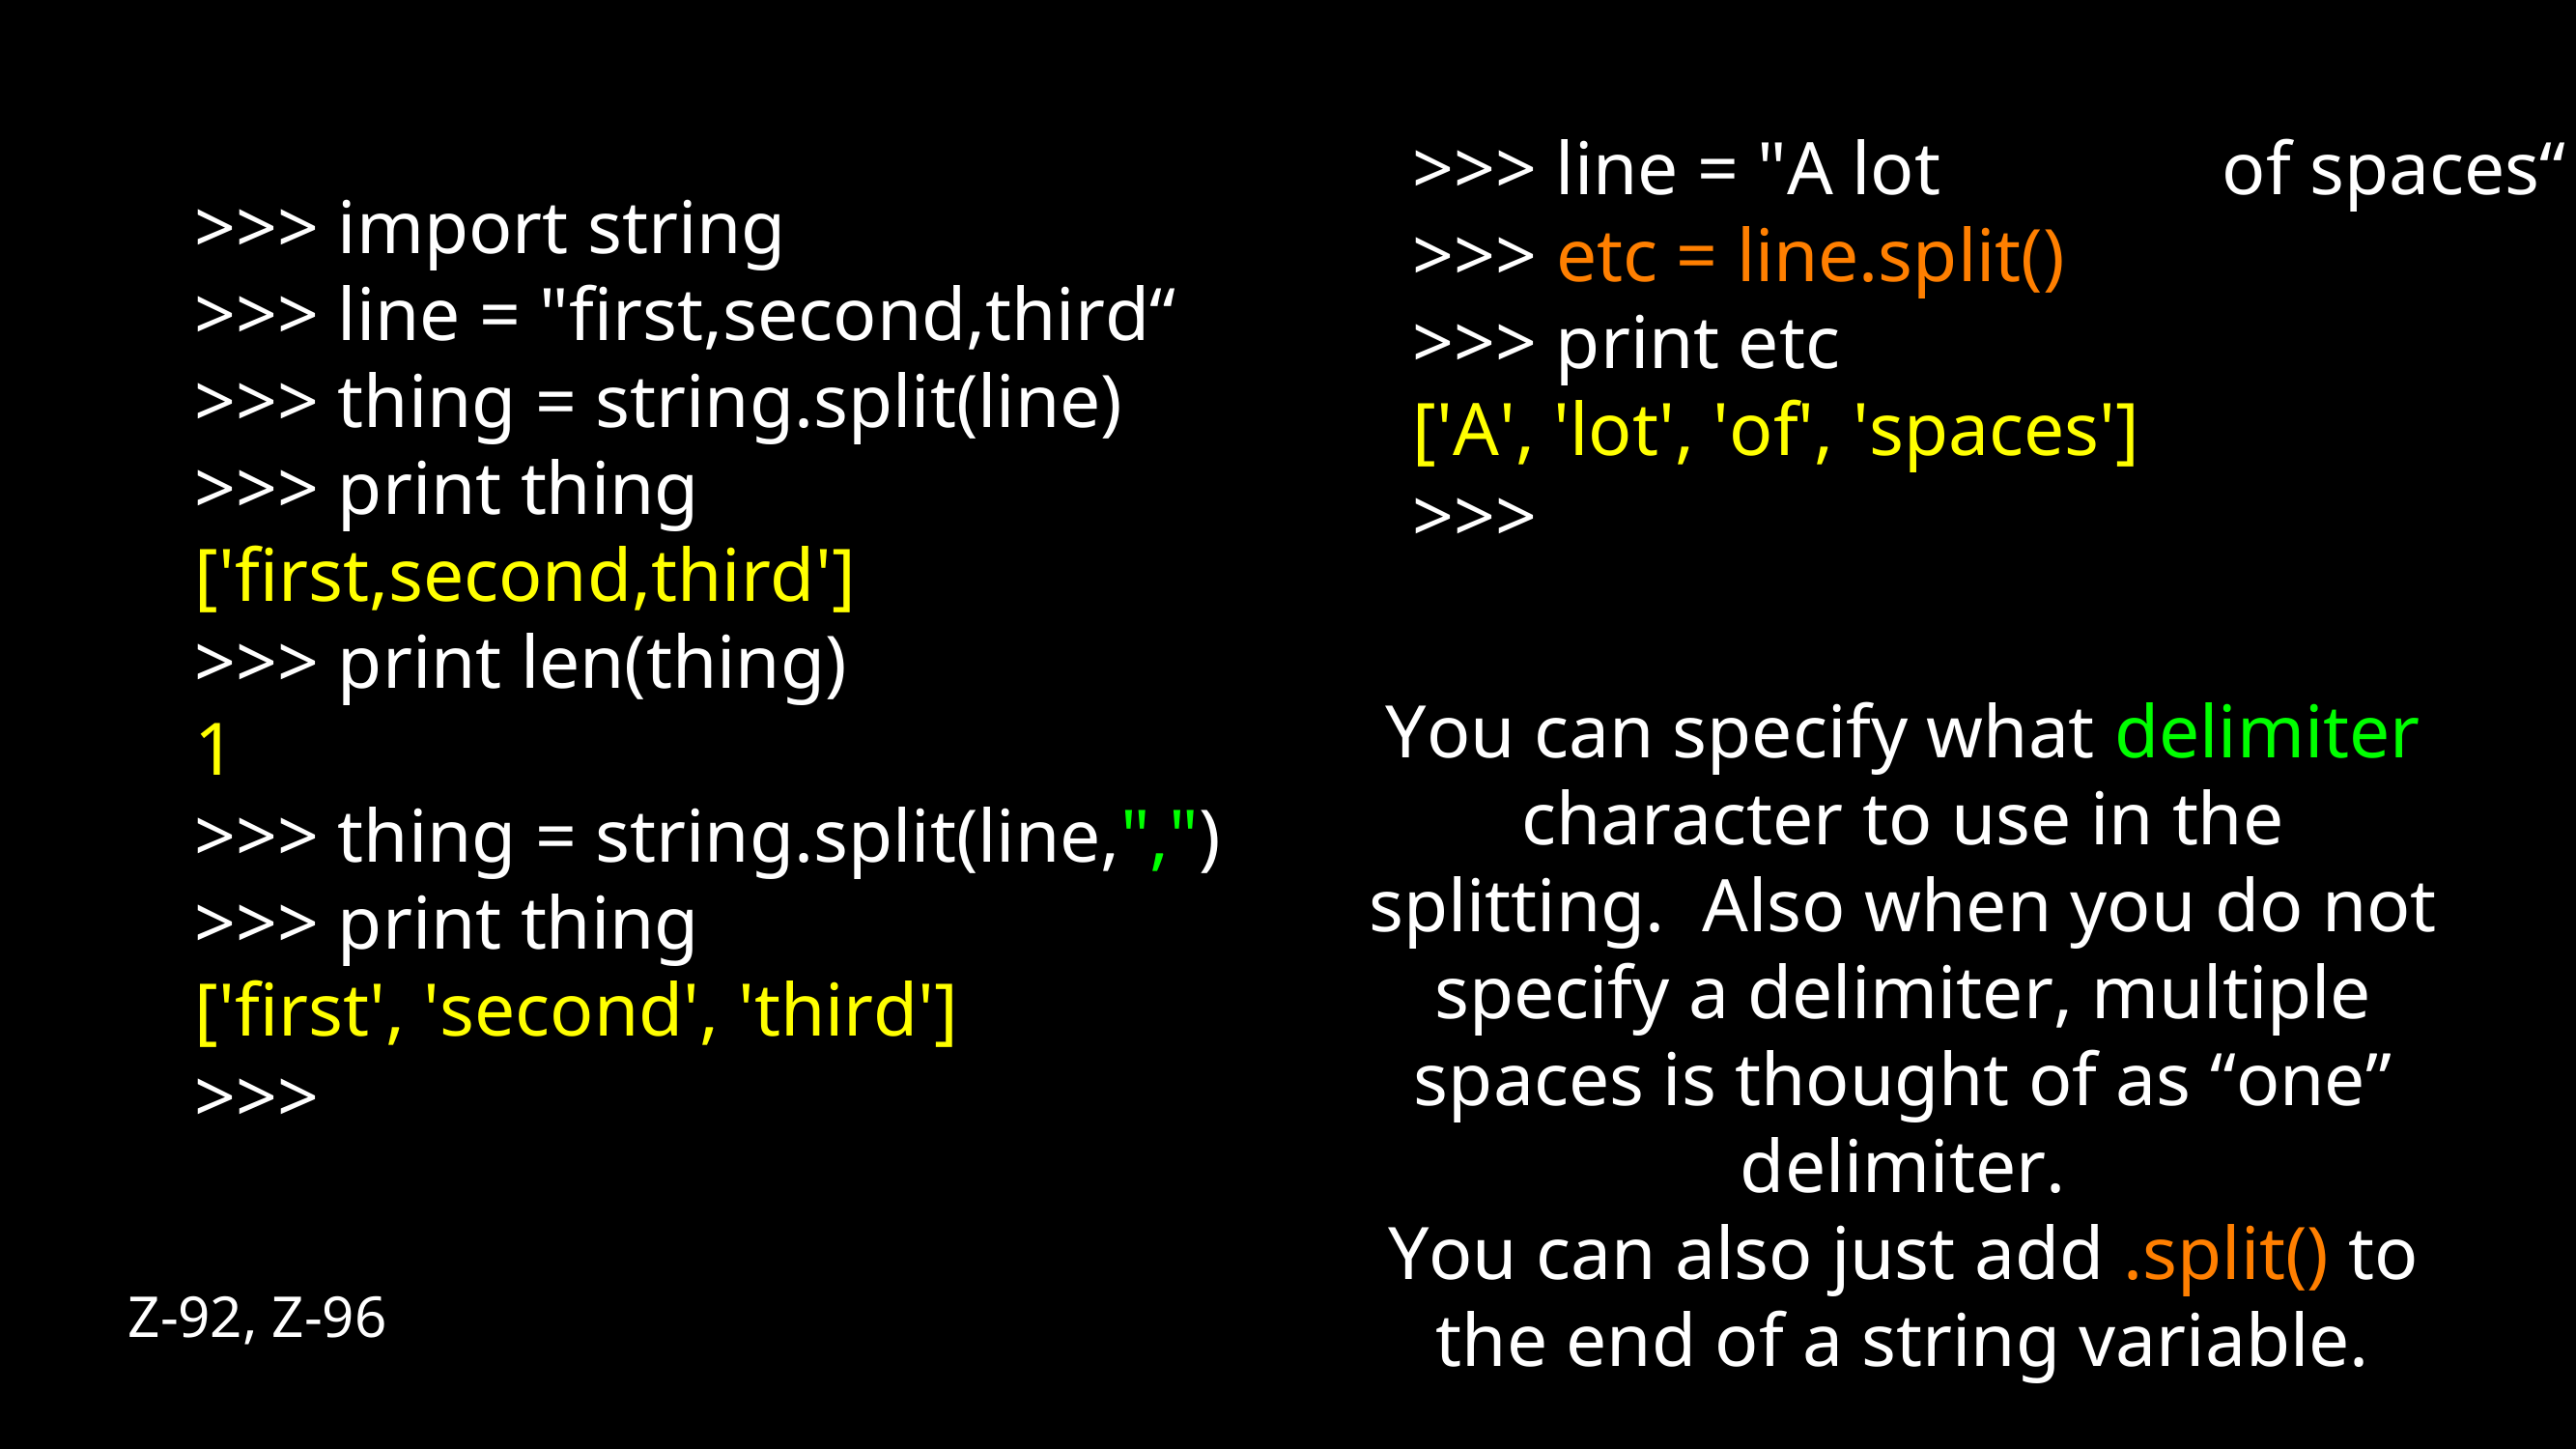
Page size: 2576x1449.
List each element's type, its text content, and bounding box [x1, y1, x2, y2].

text_box >>> line = "A lot of spaces“ >>> etc = line.split() >>> print etc ['A', 'lot', 'of', 'spaces'] >>> [1412, 125, 2576, 554]
text_box Z-92, Z-96 [94, 1274, 421, 1356]
text_box You can specify what delimiter character to use in the splitting. Also when you do not specify a delimiter, multiple spaces is thought of as “one” delimiter. You can also just add .split() to the end of a string variable. [1368, 736, 2439, 1331]
text_box >>> import string >>> line = "first,second,third“ >>> thing = string.split(line) >>> print thing ['first,second,third'] >>> print len(thing) 1 >>> thing = string.split(line,",") >>> print thing ['first', 'second', 'third'] >>> [194, 181, 1221, 1138]
